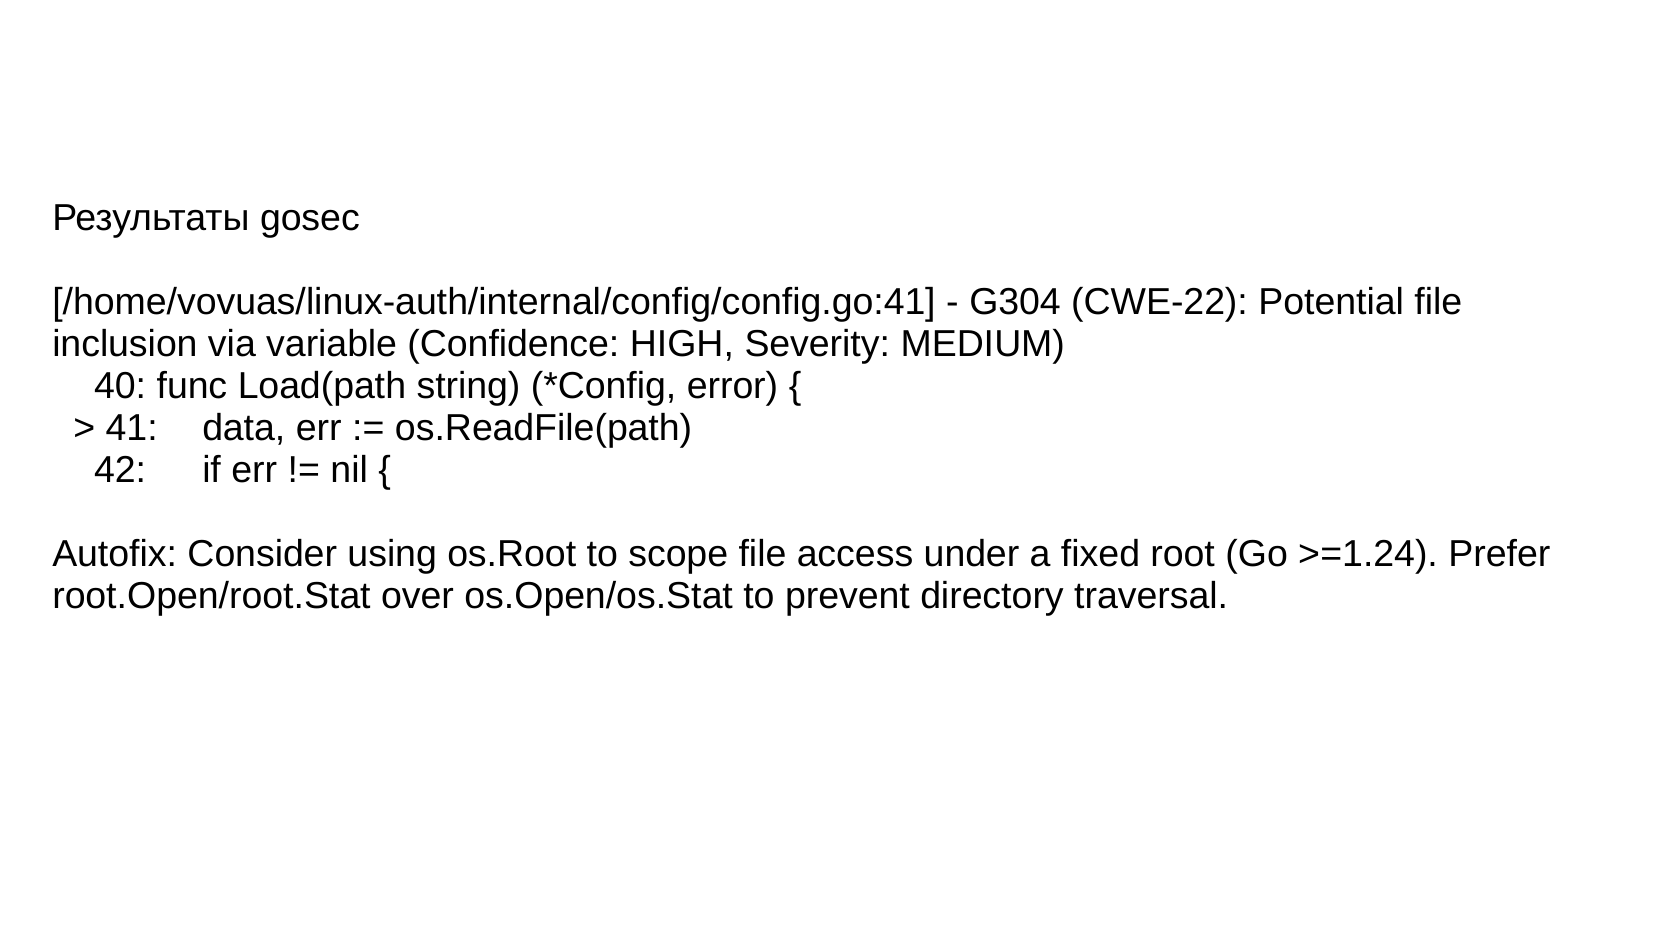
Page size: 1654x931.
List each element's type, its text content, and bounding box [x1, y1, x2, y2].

text_box Результаты gosec [/home/vovuas/linux-auth/internal/config/config.go:41] - G304 (CWE-22): Potential file inclusion via variable (Confidence: HIGH, Severity: MEDIUM) 40: func Load(path string) (*Config, error) { > 41: data, err := os.ReadFile(path) 42: if err != nil { Autofix: Consider using os.Root to scope file access under a fixed root (Go >=1.24). Prefer root.Open/root.Stat over os.Open/os.Stat to prevent directory traversal. [37, 189, 1613, 751]
